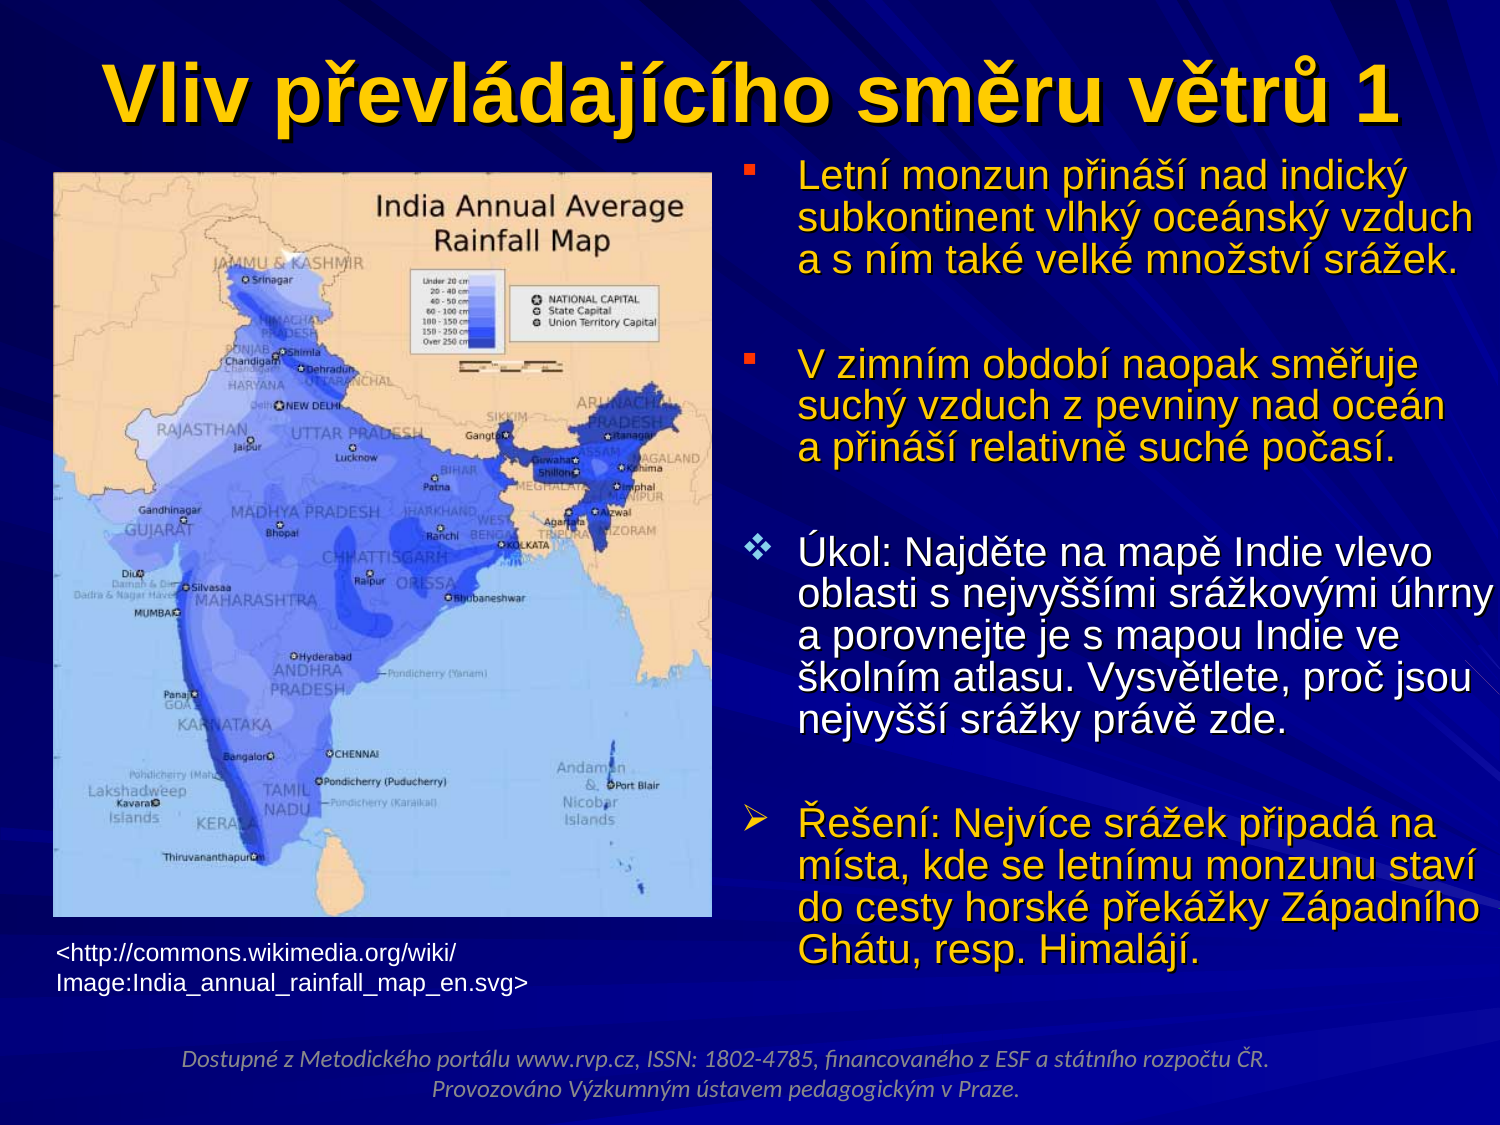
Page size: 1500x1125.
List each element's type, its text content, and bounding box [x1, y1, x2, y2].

text_box <http://commons.wikimedia.org/wiki/Image:India_annual_rainfall_map_en.svg> [41, 928, 703, 1004]
title Vliv převládajícího směru větrů 1 [76, 0, 1427, 188]
list Letní monzun přináší nad indický subkontinent vlhký oceánský vzduch a s ním také velké množství srážek. V zimním období naopak směřuje suchý vzduch z pevniny nad oceán a přináší relativně suché počasí. Úkol: Najděte na mapě Indie vlevo oblasti s nejvyššími srážkovými úhrny a porovnejte je s mapou Indie ve školním atlasu. Vysvětlete, proč jsou nejvyšší srážky právě zde. Řešení: Nejvíce srážek připadá na místa, kde se letnímu monzunu staví do cesty horské překážky Západního Ghátu, resp. Himalájí. [726, 148, 1500, 1083]
picture [53, 172, 712, 917]
text_box Dostupné z Metodického portálu www.rvp.cz, ISSN: 1802-4785, financovaného z ESF a státního rozpočtu ČR. Provozováno Výzkumným ústavem pedagogickým v Praze. [105, 1042, 1348, 1103]
